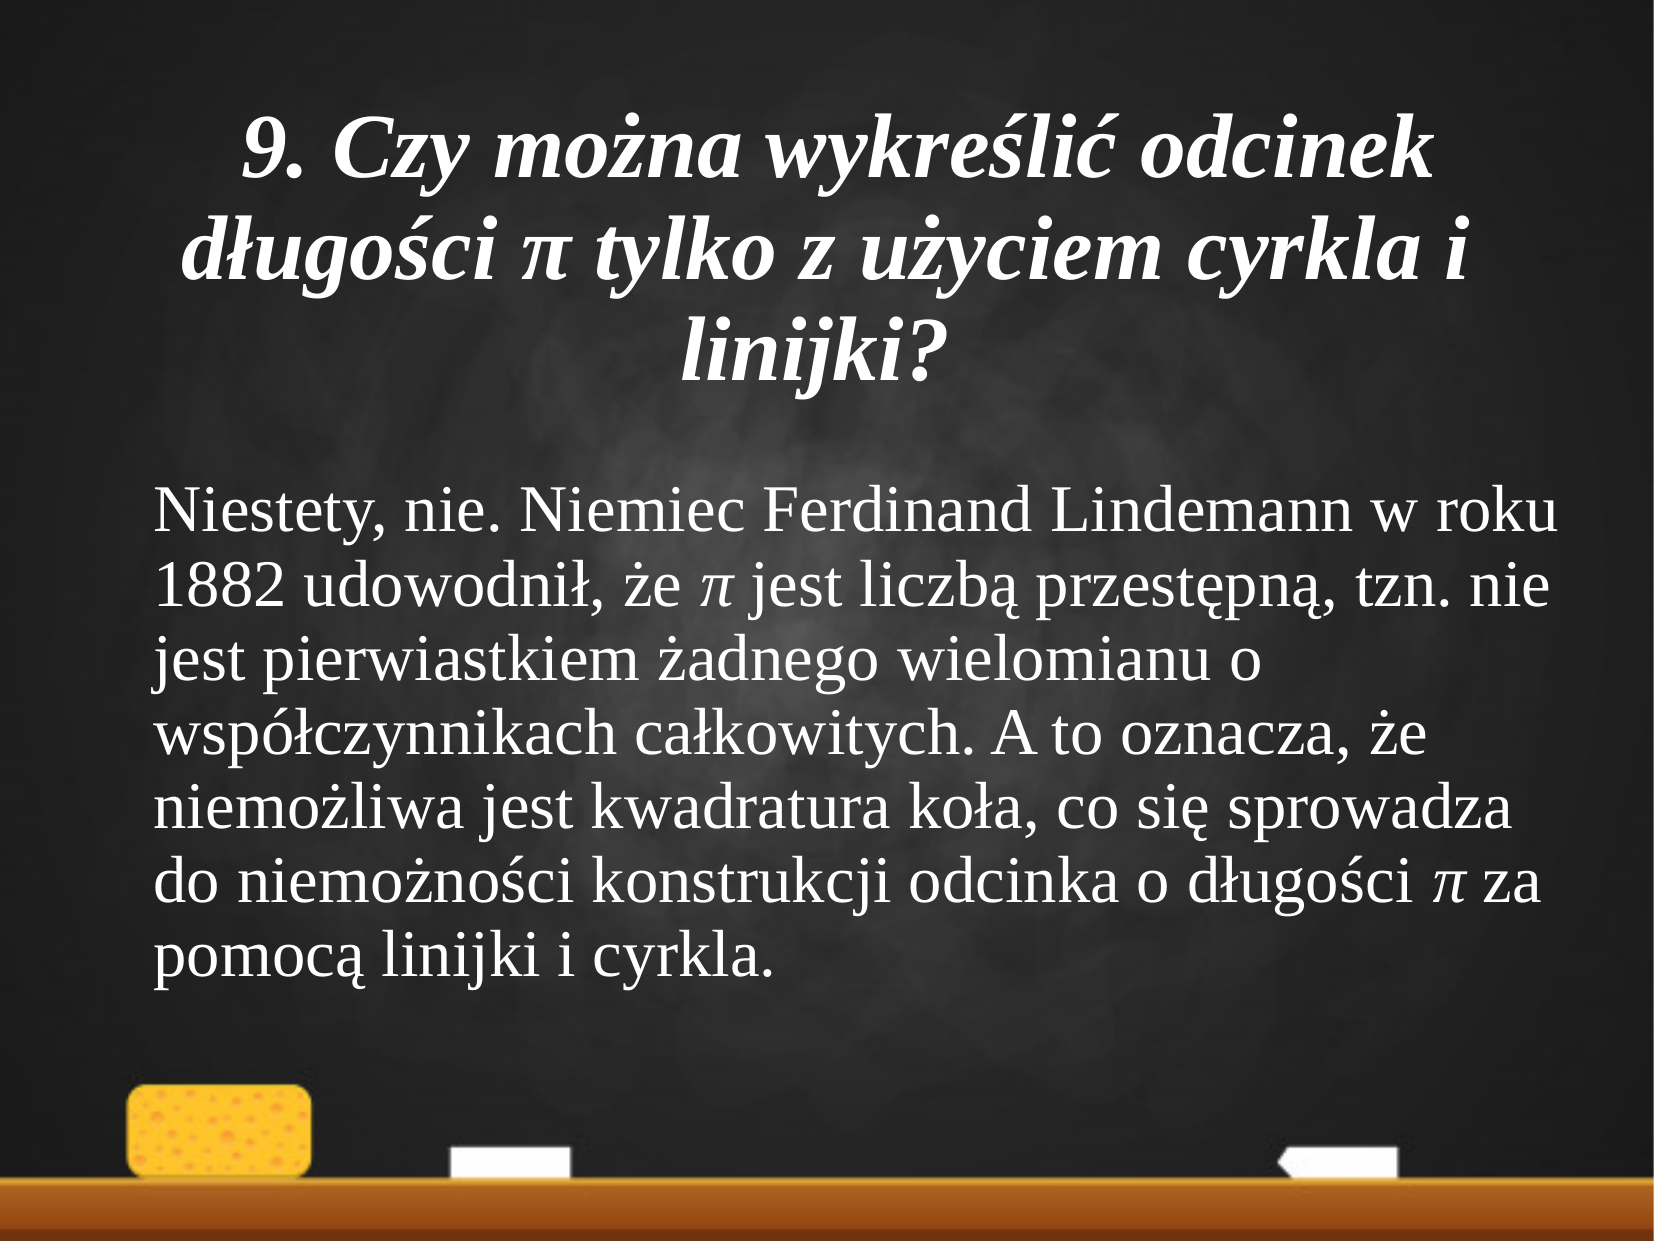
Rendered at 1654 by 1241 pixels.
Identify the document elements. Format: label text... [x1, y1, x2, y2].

picture [0, 0, 1654, 1241]
list Niestety, nie. Niemiec Ferdinand Lindemann w roku 1882 udowodnił, że π jest liczbą przestępną, tzn. nie jest pierwiastkiem żadnego wielomianu o współczynnikach całkowitych. A to oznacza, że niemożliwa jest kwadratura koła, co się sprowadza do niemożności konstrukcji odcinka o długości π za pomocą linijki i cyrkla. [82, 472, 1571, 1087]
title 9. Czy można wykreślić odcinek długości π tylko z użyciem cyrkla i linijki? [82, 94, 1571, 401]
